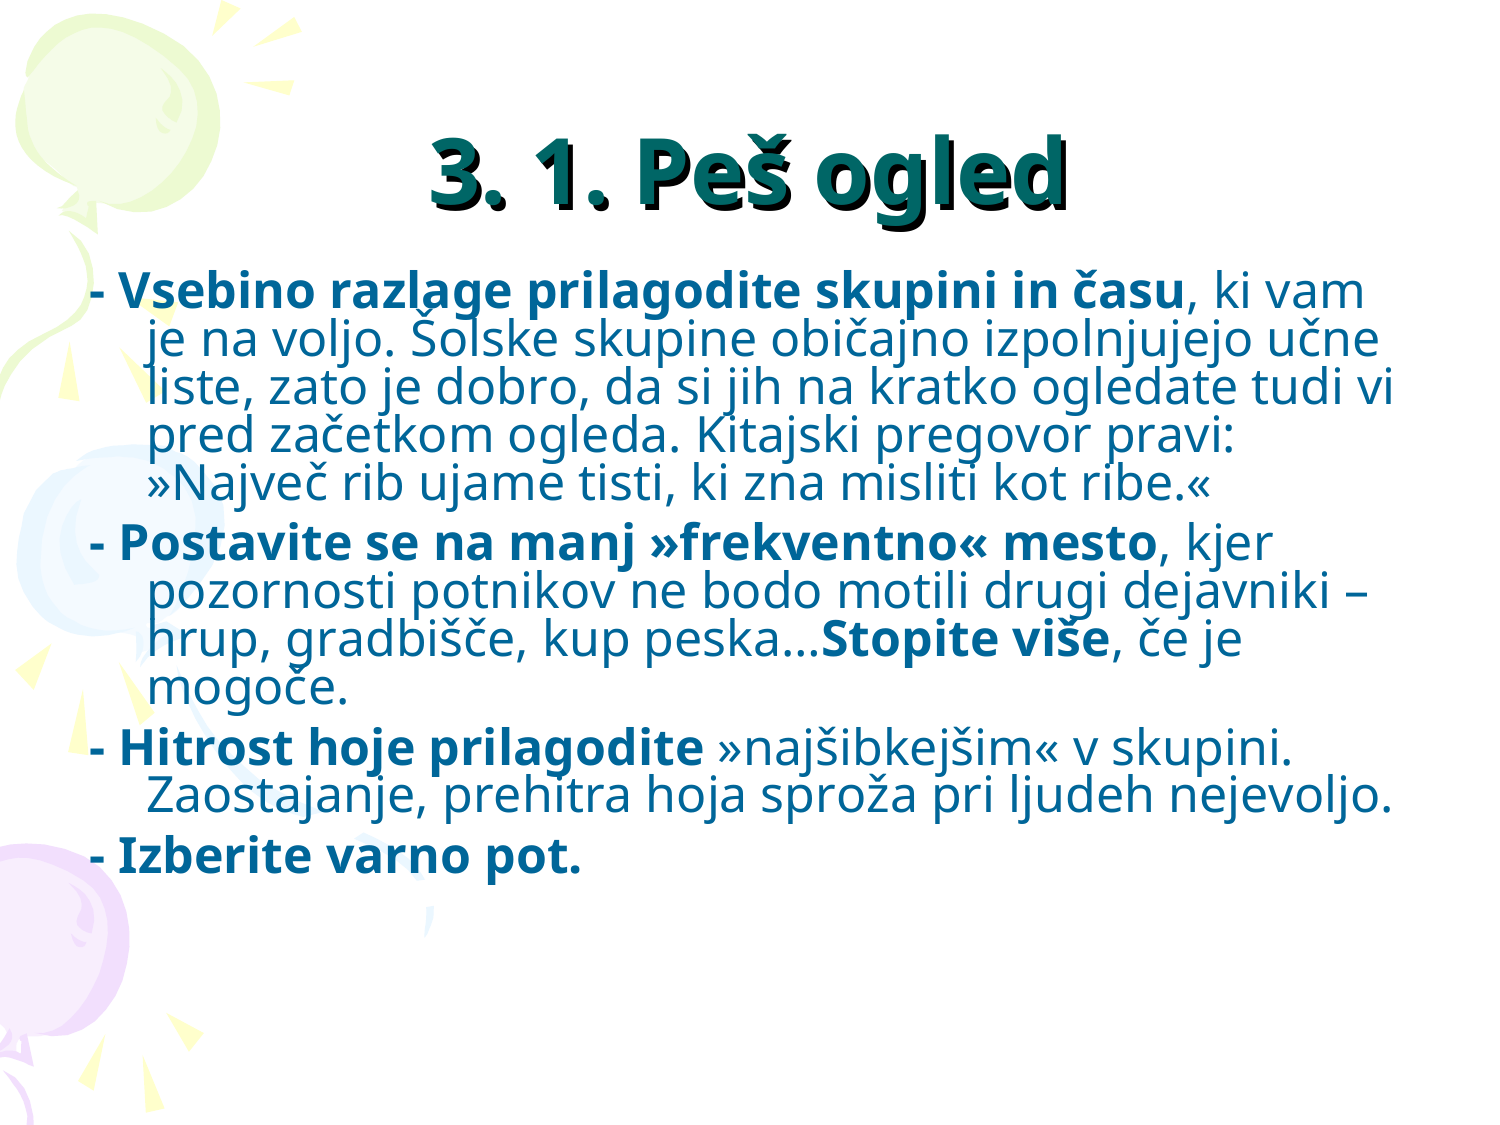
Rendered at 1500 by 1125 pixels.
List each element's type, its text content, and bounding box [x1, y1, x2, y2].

list - Vsebino razlage prilagodite skupini in času, ki vam je na voljo. Šolske skupine običajno izpolnjujejo učne liste, zato je dobro, da si jih na kratko ogledate tudi vi pred začetkom ogleda. Kitajski pregovor pravi: »Največ rib ujame tisti, ki zna misliti kot ribe.« - Postavite se na manj »frekventno« mesto, kjer pozornosti potnikov ne bodo motili drugi dejavniki – hrup, gradbišče, kup peska…Stopite više, če je mogoče. - Hitrost hoje prilagodite »najšibkejšim« v skupini. Zaostajanje, prehitra hoja sproža pri ljudeh nejevoljo. - Izberite varno pot. [75, 262, 1426, 994]
title 3. 1. Peš ogled [72, 16, 1426, 233]
